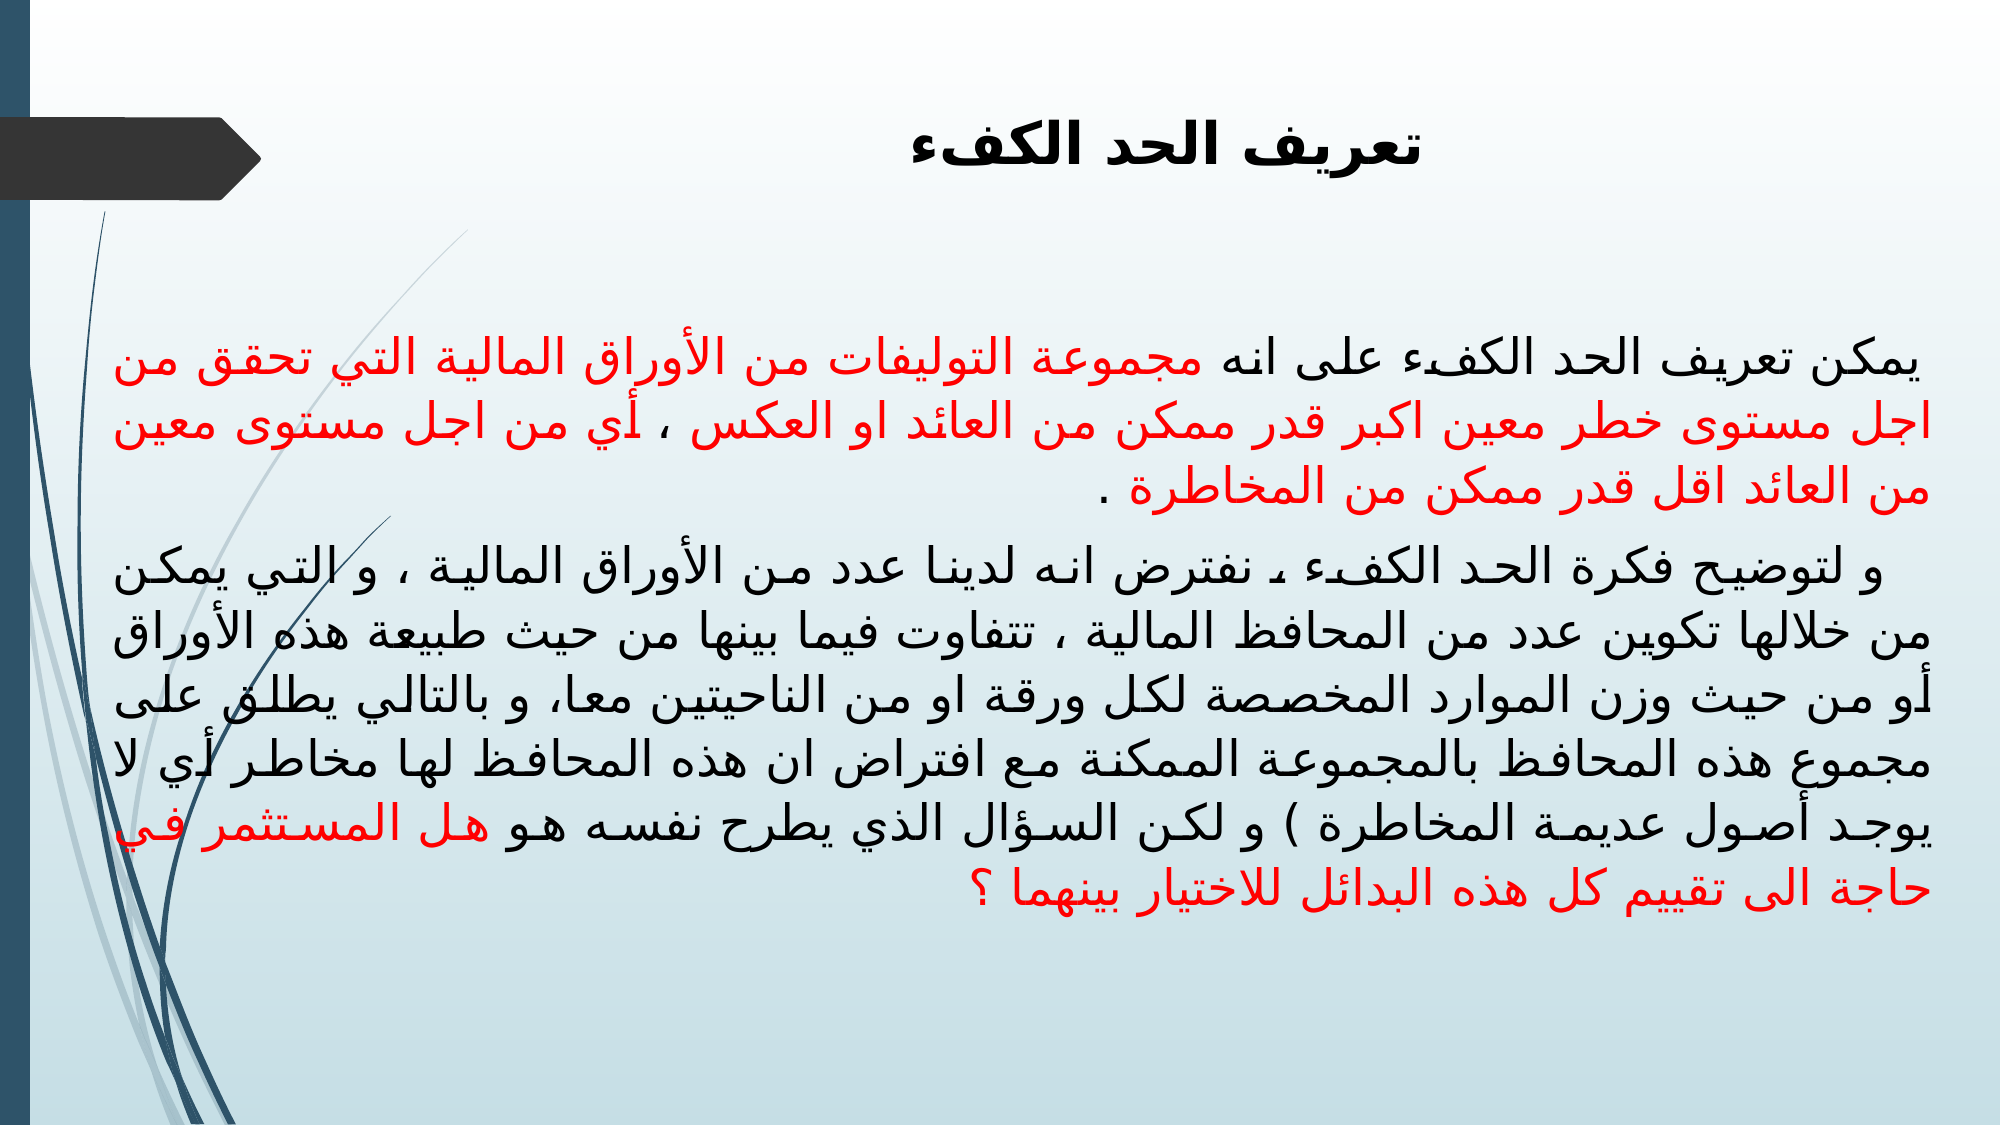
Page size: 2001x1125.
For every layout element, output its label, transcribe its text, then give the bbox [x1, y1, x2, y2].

text_box تعريف الحد الكفء [895, 99, 1439, 184]
text_box يمكن تعريف الحد الكفء على انه مجموعة التوليفات من الأوراق المالية التي تحقق من اجل مستوى خطر معين اكبر قدر ممكن من العائد او العكس ، أي من اجل مستوى معين من العائد اقل قدر ممكن من المخاطرة . و لتوضيح فكرة الحد الكفء ، نفترض انه لدينا عدد من الأوراق المالية ، و التي يمكن من خلالها تكوين عدد من المحافظ المالية ، تتفاوت فيما بينها من حيث طبيعة هذه الأوراق أو من حيث وزن الموارد المخصصة لكل ورقة او من الناحيتين معا، و بالتالي يطلق على مجموع هذه المحافظ بالمجموعة الممكنة مع افتراض ان هذه المحافظ لها مخاطر أي لا يوجد أصول عديمة المخاطرة ) و لكن السؤال الذي يطرح نفسه هو هل المستثمر في حاجة الى تقييم كل هذه البدائل للاختيار بينهما ؟ [98, 313, 1949, 987]
